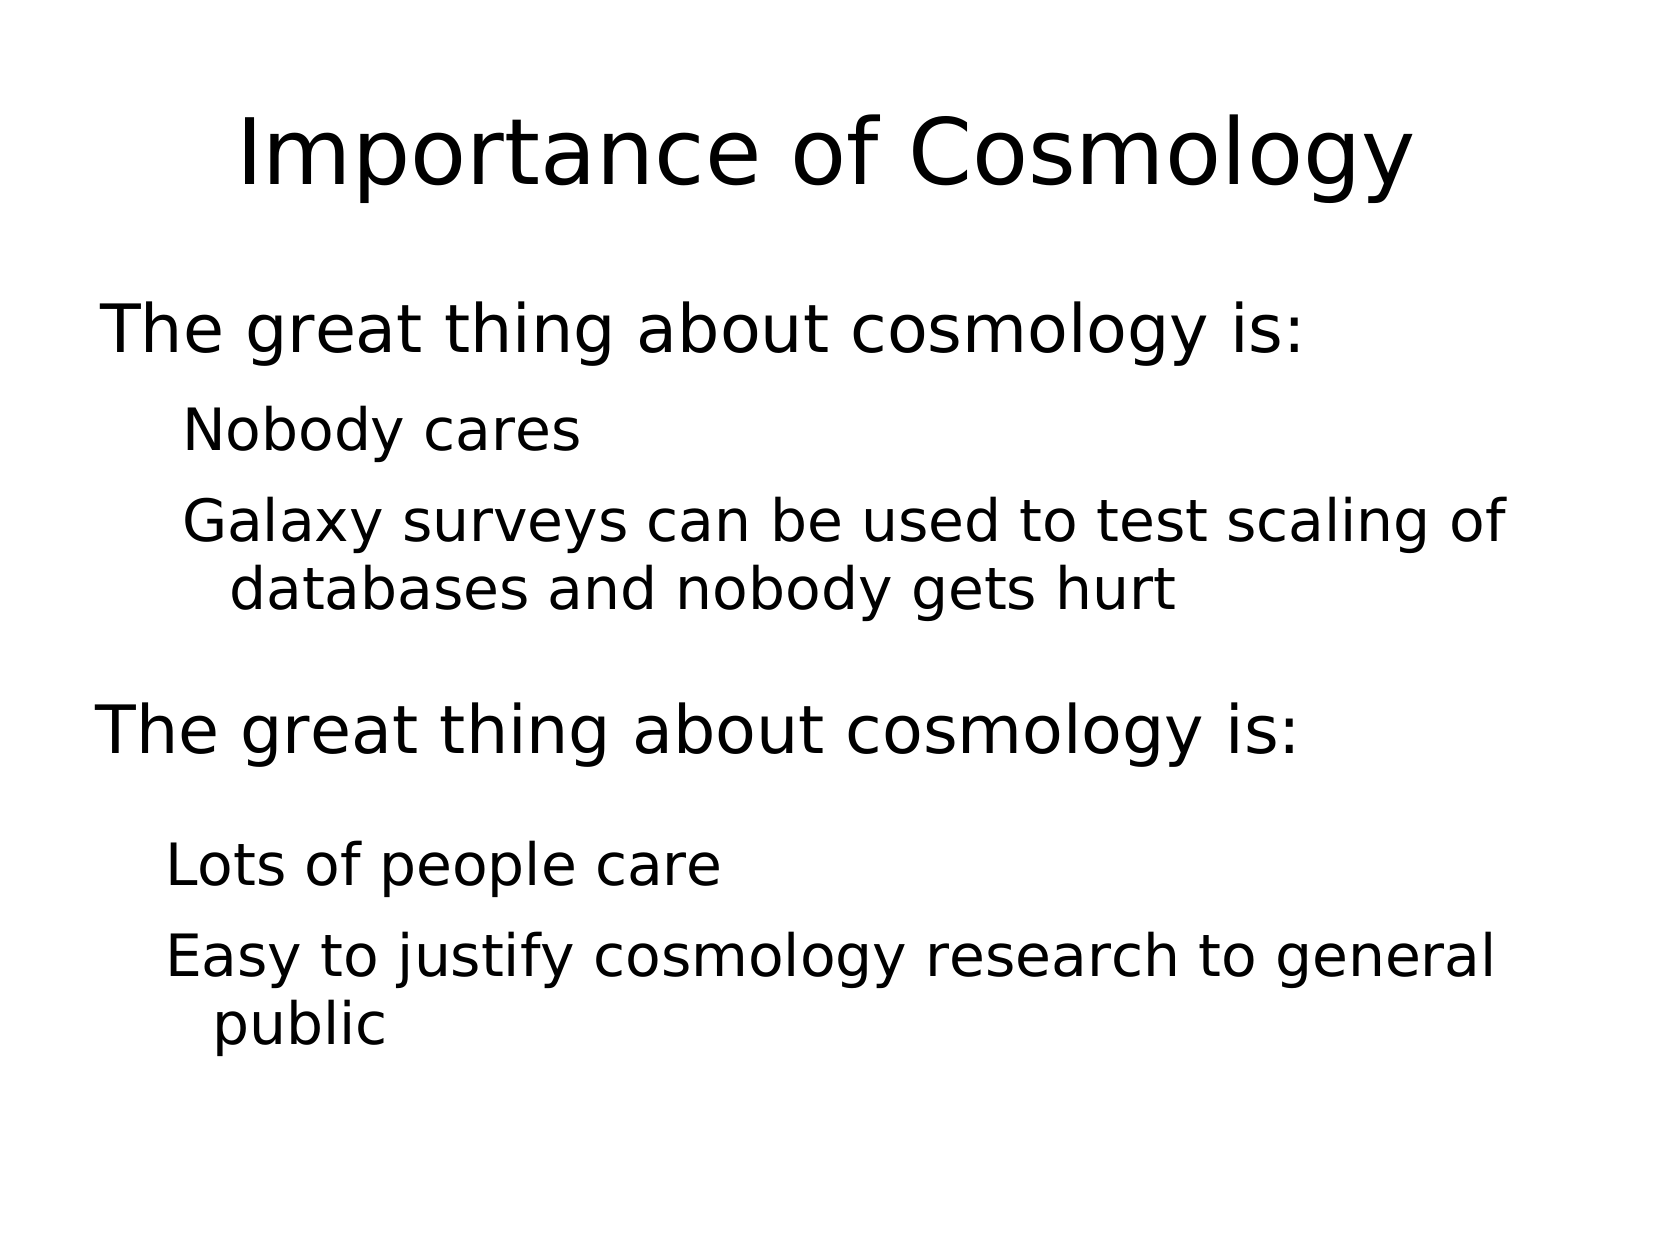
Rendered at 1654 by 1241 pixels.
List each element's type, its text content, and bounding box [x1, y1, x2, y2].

title Importance of Cosmology [82, 56, 1571, 250]
list Nobody cares Galaxy surveys can be used to test scaling of databases and nobody gets hurt [87, 396, 1576, 623]
list The great thing about cosmology is: [82, 290, 1571, 369]
list The great thing about cosmology is: [77, 691, 1567, 770]
list Lots of people care Easy to justify cosmology research to general public [70, 831, 1559, 1059]
